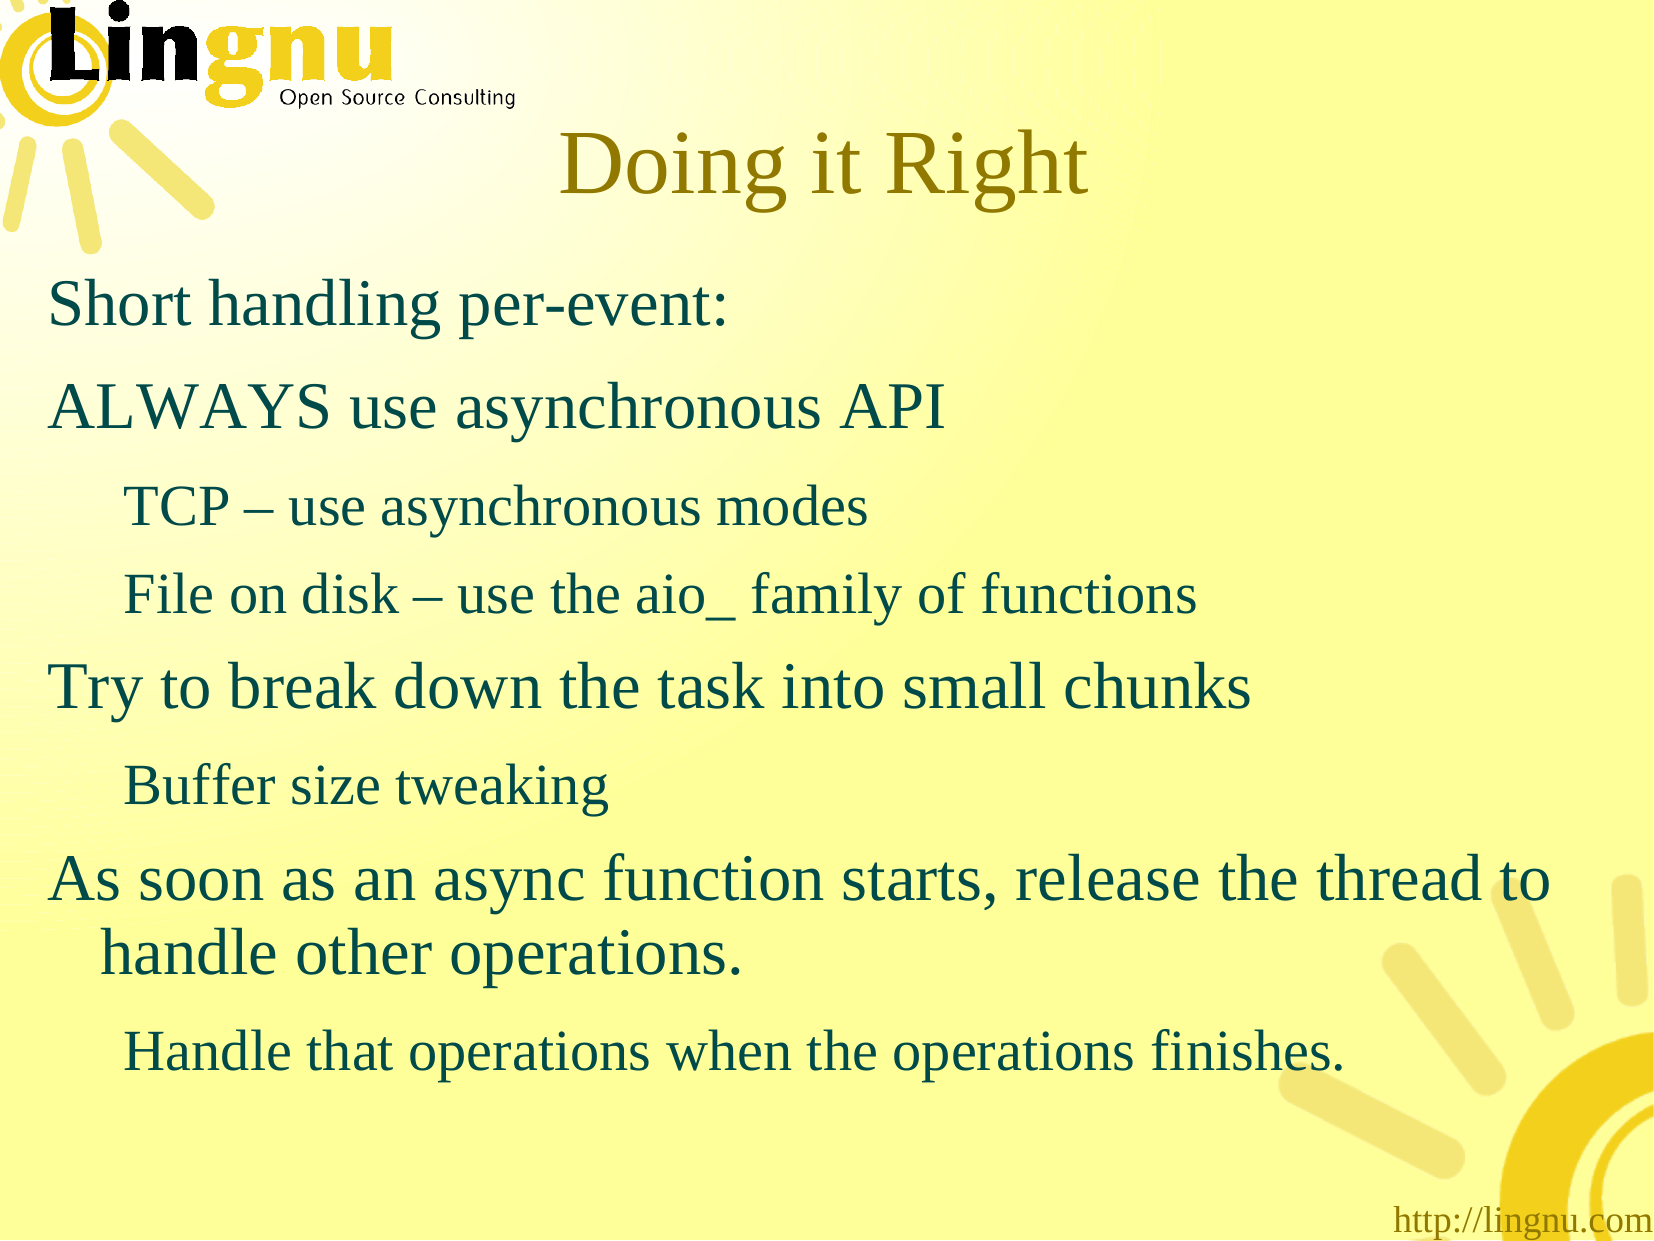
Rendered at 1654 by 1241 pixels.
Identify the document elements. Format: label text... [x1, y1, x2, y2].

picture [1256, 871, 1654, 1241]
picture [0, 0, 516, 256]
title Doing it Right [118, 58, 1531, 265]
list Short handling per-event: ALWAYS use asynchronous API TCP – use asynchronous modes File on disk – use the aio_ family of functions Try to break down the task into small chunks Buffer size tweaking As soon as an async function starts, release the thread to handle other operations. Handle that operations when the operations finishes. [29, 265, 1625, 1211]
